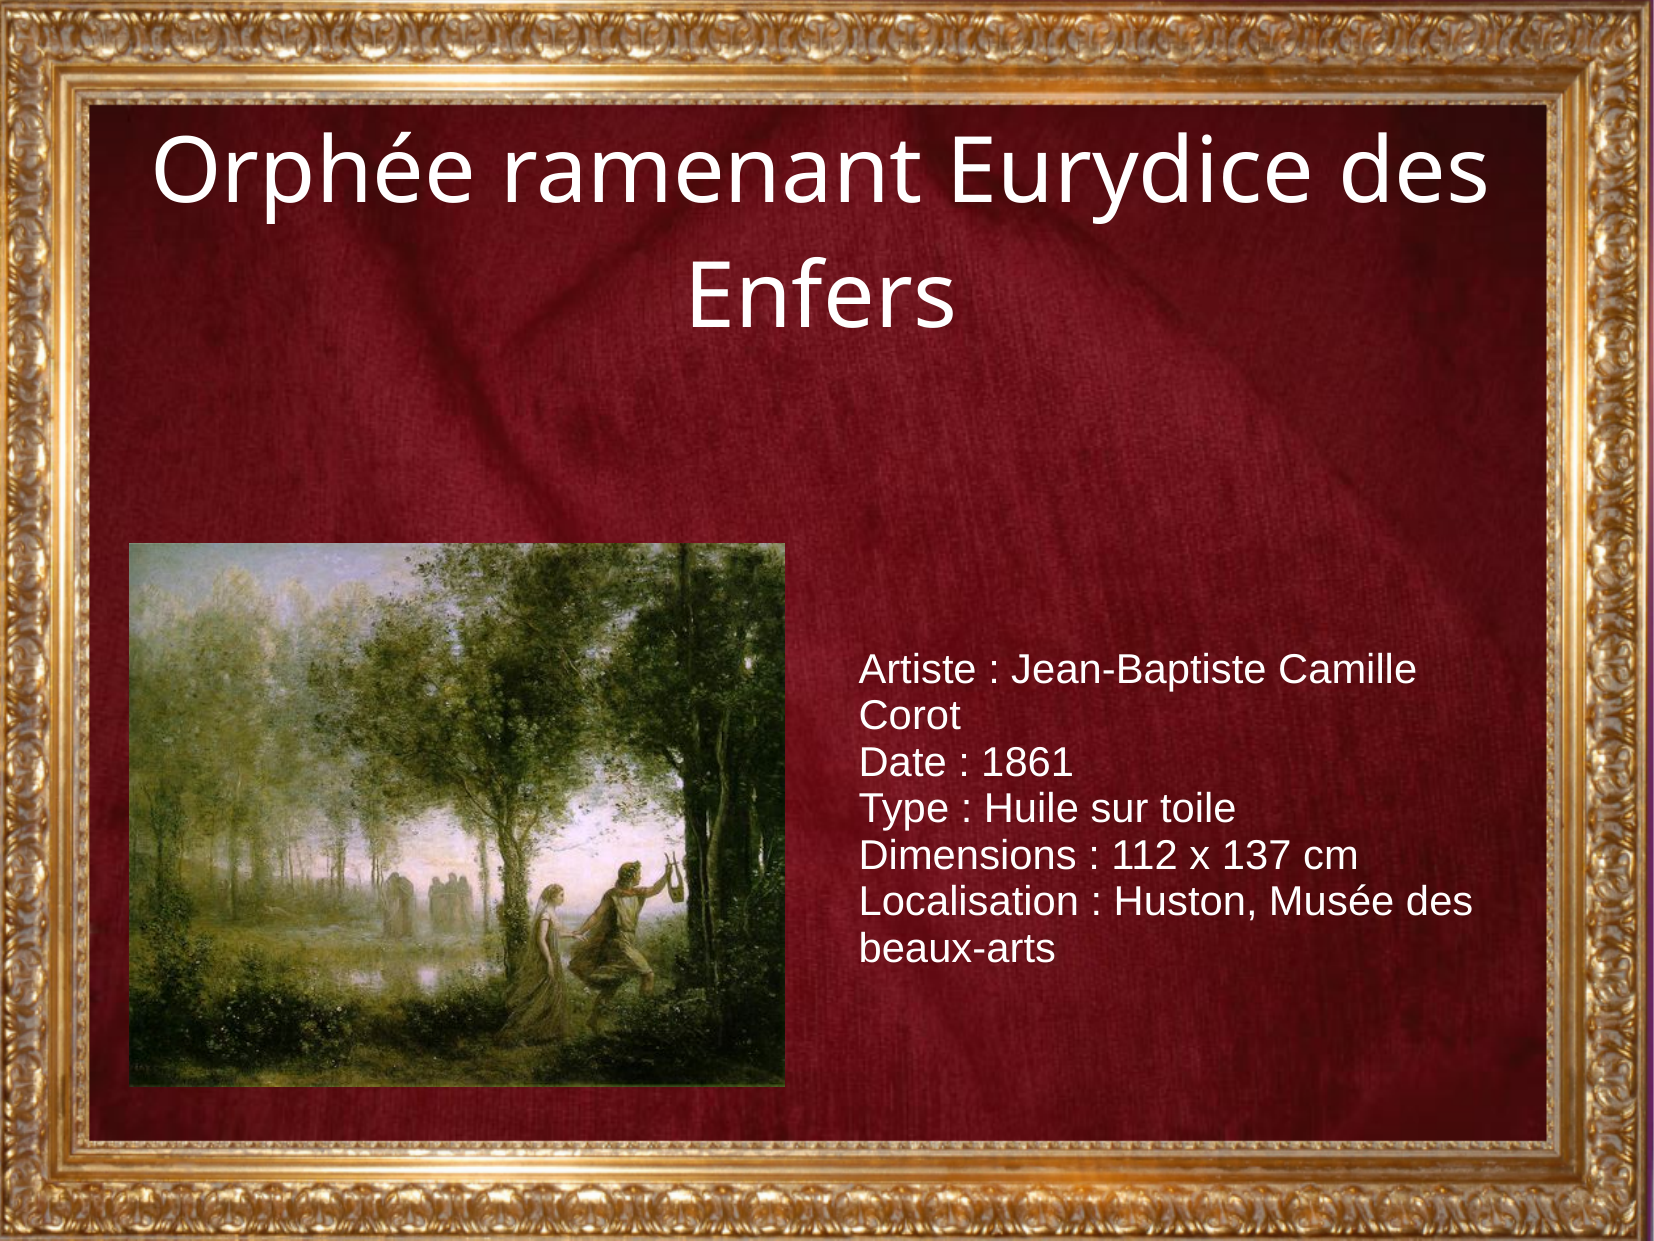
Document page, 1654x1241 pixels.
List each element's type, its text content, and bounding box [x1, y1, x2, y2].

picture [0, 0, 1654, 1241]
title Orphée ramenant Eurydice des Enfers [70, 100, 1571, 360]
text_box Artiste : Jean-Baptiste Camille Corot Date : 1861 Type : Huile sur toile Dimensions : 112 x 137 cm Localisation : Huston, Musée des beaux-arts [843, 638, 1524, 981]
